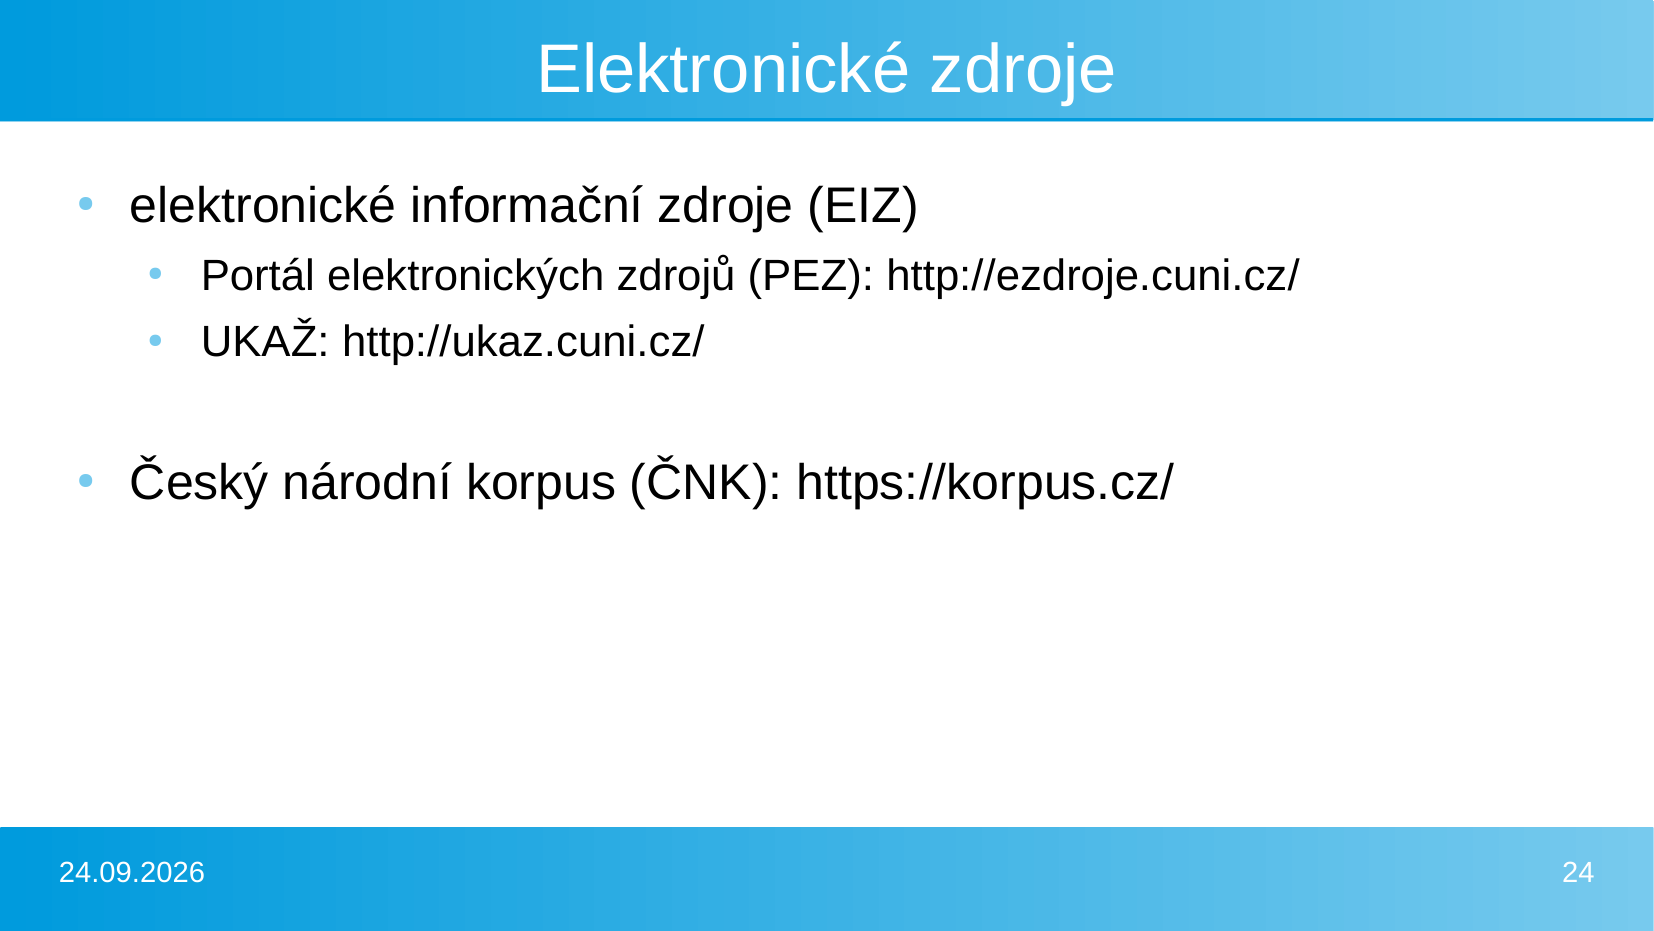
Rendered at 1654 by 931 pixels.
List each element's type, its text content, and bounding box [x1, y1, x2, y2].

list elektronické informační zdroje (EIZ) Portál elektronických zdrojů (PEZ): http://ezdroje.cuni.cz/ UKAŽ: http://ukaz.cuni.cz/ Český národní korpus (ČNK): https://korpus.cz/ [59, 177, 1595, 768]
title Elektronické zdroje [59, 29, 1595, 108]
